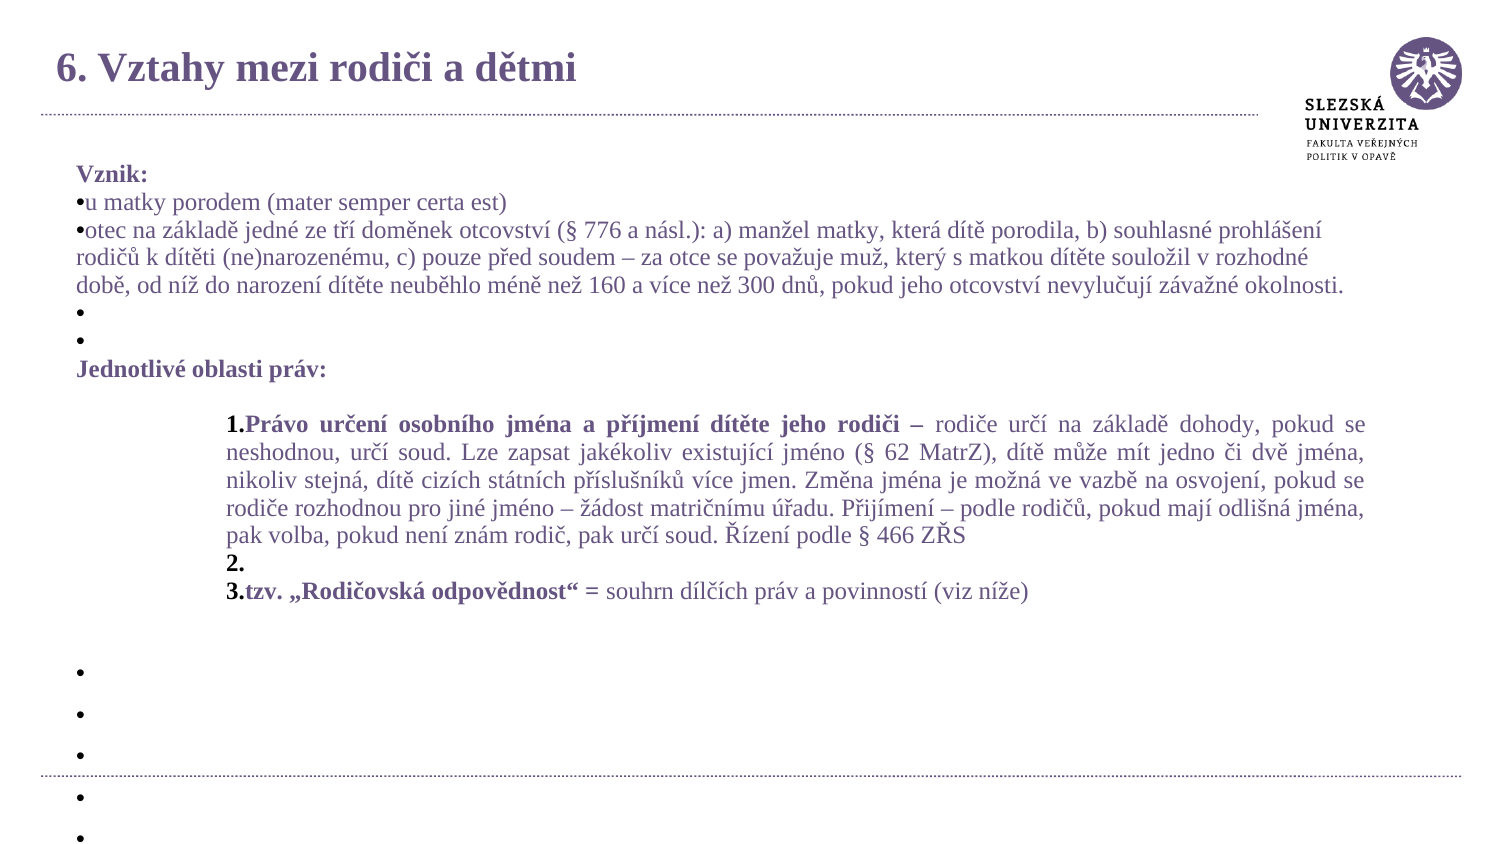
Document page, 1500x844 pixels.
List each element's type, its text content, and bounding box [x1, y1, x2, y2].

text_box Vznik: u matky porodem (mater semper certa est) otec na základě jedné ze tří doměnek otcovství (§ 776 a násl.): a) manžel matky, která dítě porodila, b) souhlasné prohlášení rodičů k dítěti (ne)narozenému, c) pouze před soudem – za otce se považuje muž, který s matkou dítěte souložil v rozhodné době, od níž do narození dítěte neuběhlo méně než 160 a více než 300 dnů, pokud jeho otcovství nevylučují závažné okolnosti. Jednotlivé oblasti práv: Právo určení osobního jména a příjmení dítěte jeho rodiči – rodiče určí na základě dohody, pokud se neshodnou, určí soud. Lze zapsat jakékoliv existující jméno (§ 62 MatrZ), dítě může mít jedno či dvě jména, nikoliv stejná, dítě cizích státních příslušníků více jmen. Změna jména je možná ve vazbě na osvojení, pokud se rodiče rozhodnou pro jiné jméno – žádost matričnímu úřadu. Přijímení – podle rodičů, pokud mají odlišná jména, pak volba, pokud není znám rodič, pak určí soud. Řízení podle § 466 ZŘS tzv. „Rodičovská odpovědnost“ = souhrn dílčích práv a povinností (viz níže) [61, 152, 1382, 775]
title 6. Vztahy mezi rodiči a dětmi [41, 32, 1220, 116]
